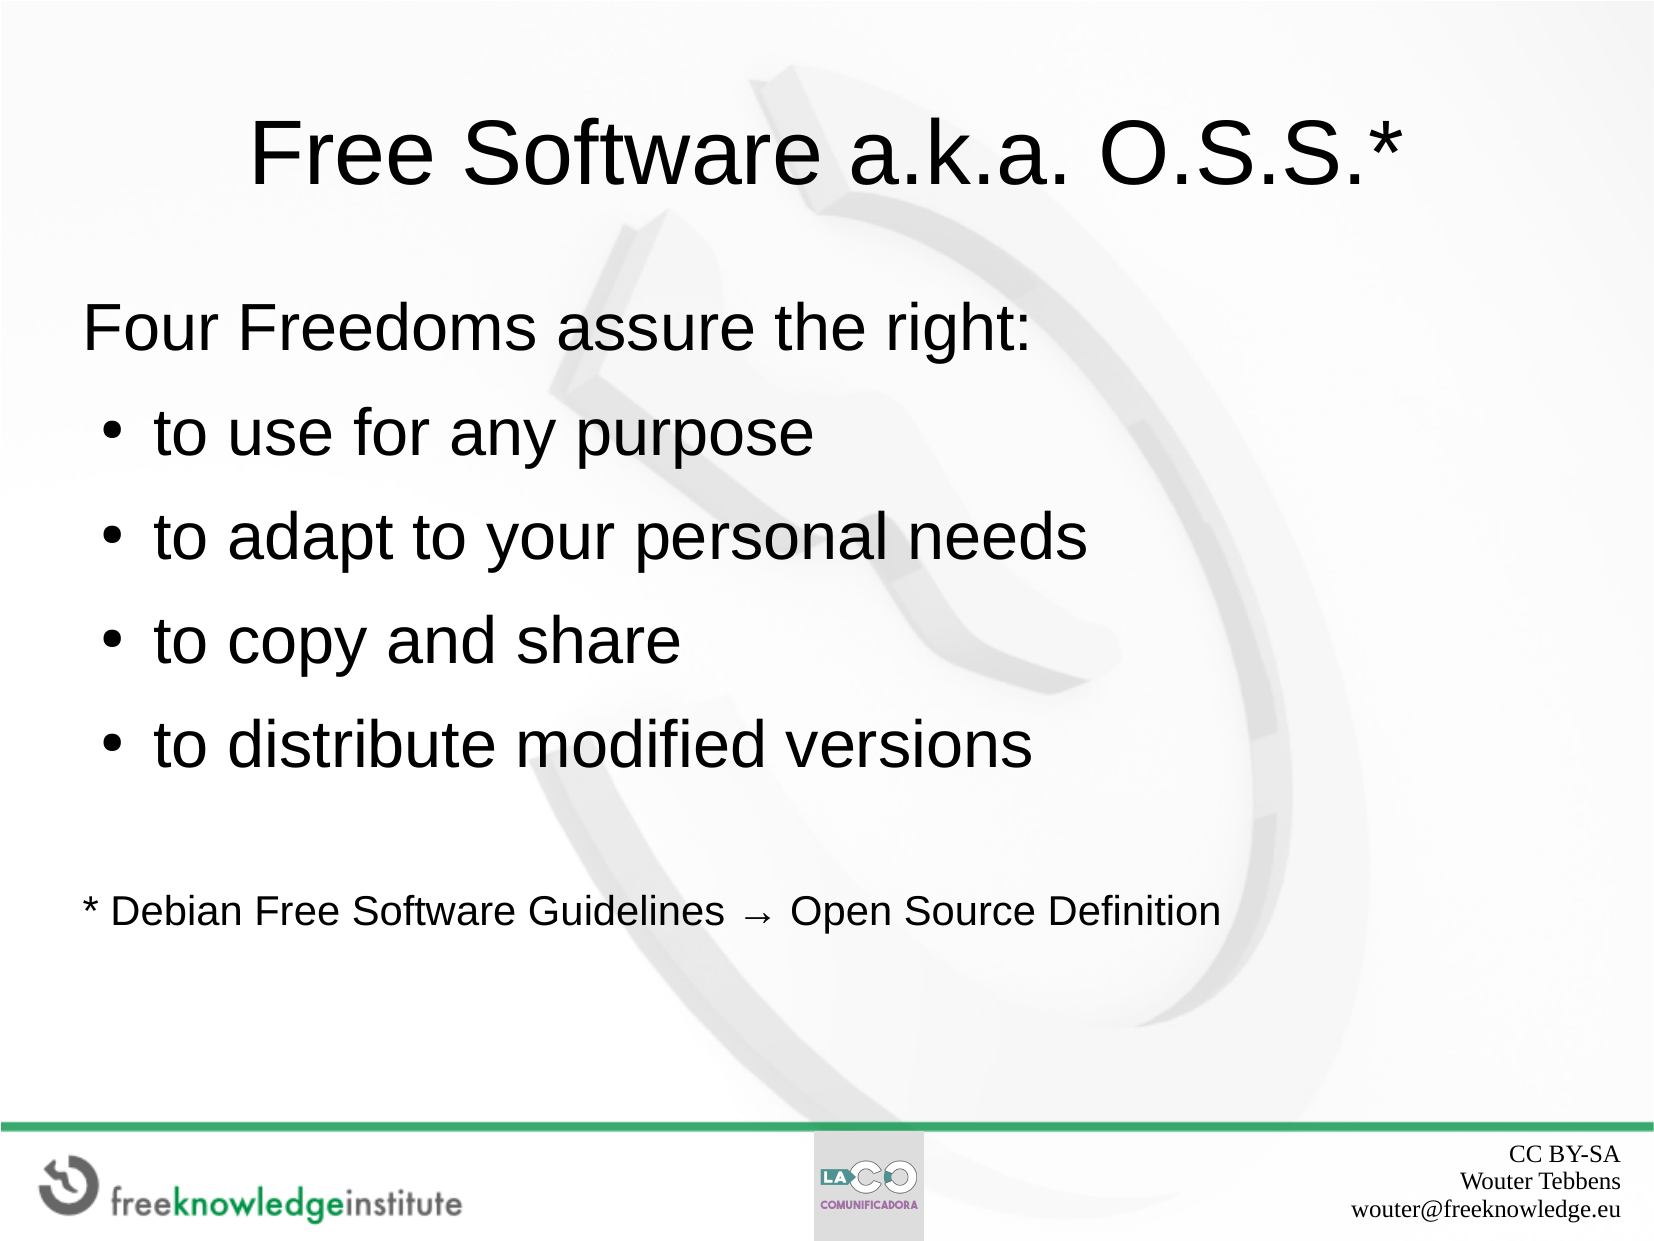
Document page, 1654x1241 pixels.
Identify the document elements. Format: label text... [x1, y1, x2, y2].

title Free Software a.k.a. O.S.S.* [82, 49, 1571, 257]
list Four Freedoms assure the right: to use for any purpose to adapt to your personal needs to copy and share to distribute modified versions * Debian Free Software Guidelines → Open Source Definition [82, 290, 1571, 1010]
picture [1, 1, 1654, 1241]
